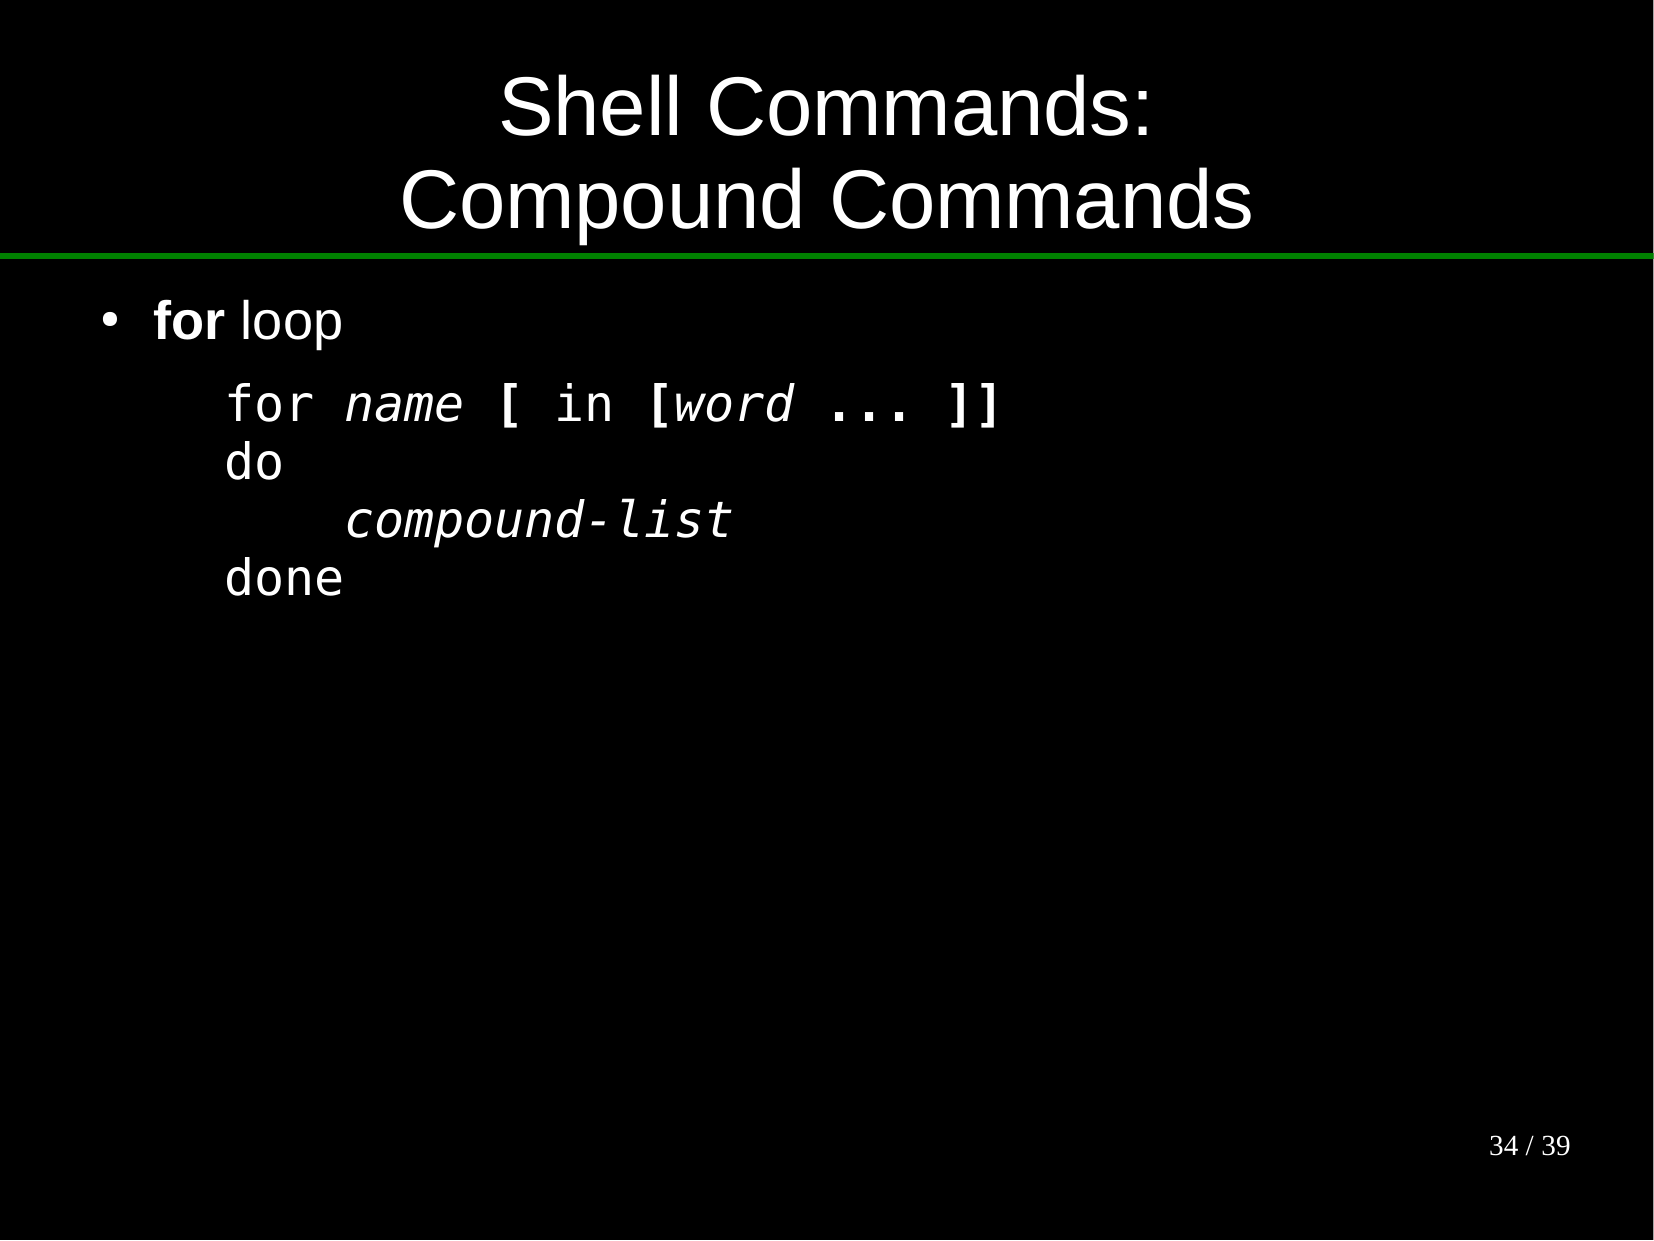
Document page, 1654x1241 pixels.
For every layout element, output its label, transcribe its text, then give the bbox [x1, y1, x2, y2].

title Shell Commands: Compound Commands [82, 49, 1571, 257]
list for loop for name [ in [word ... ]] do compound-list done [82, 290, 1538, 1010]
